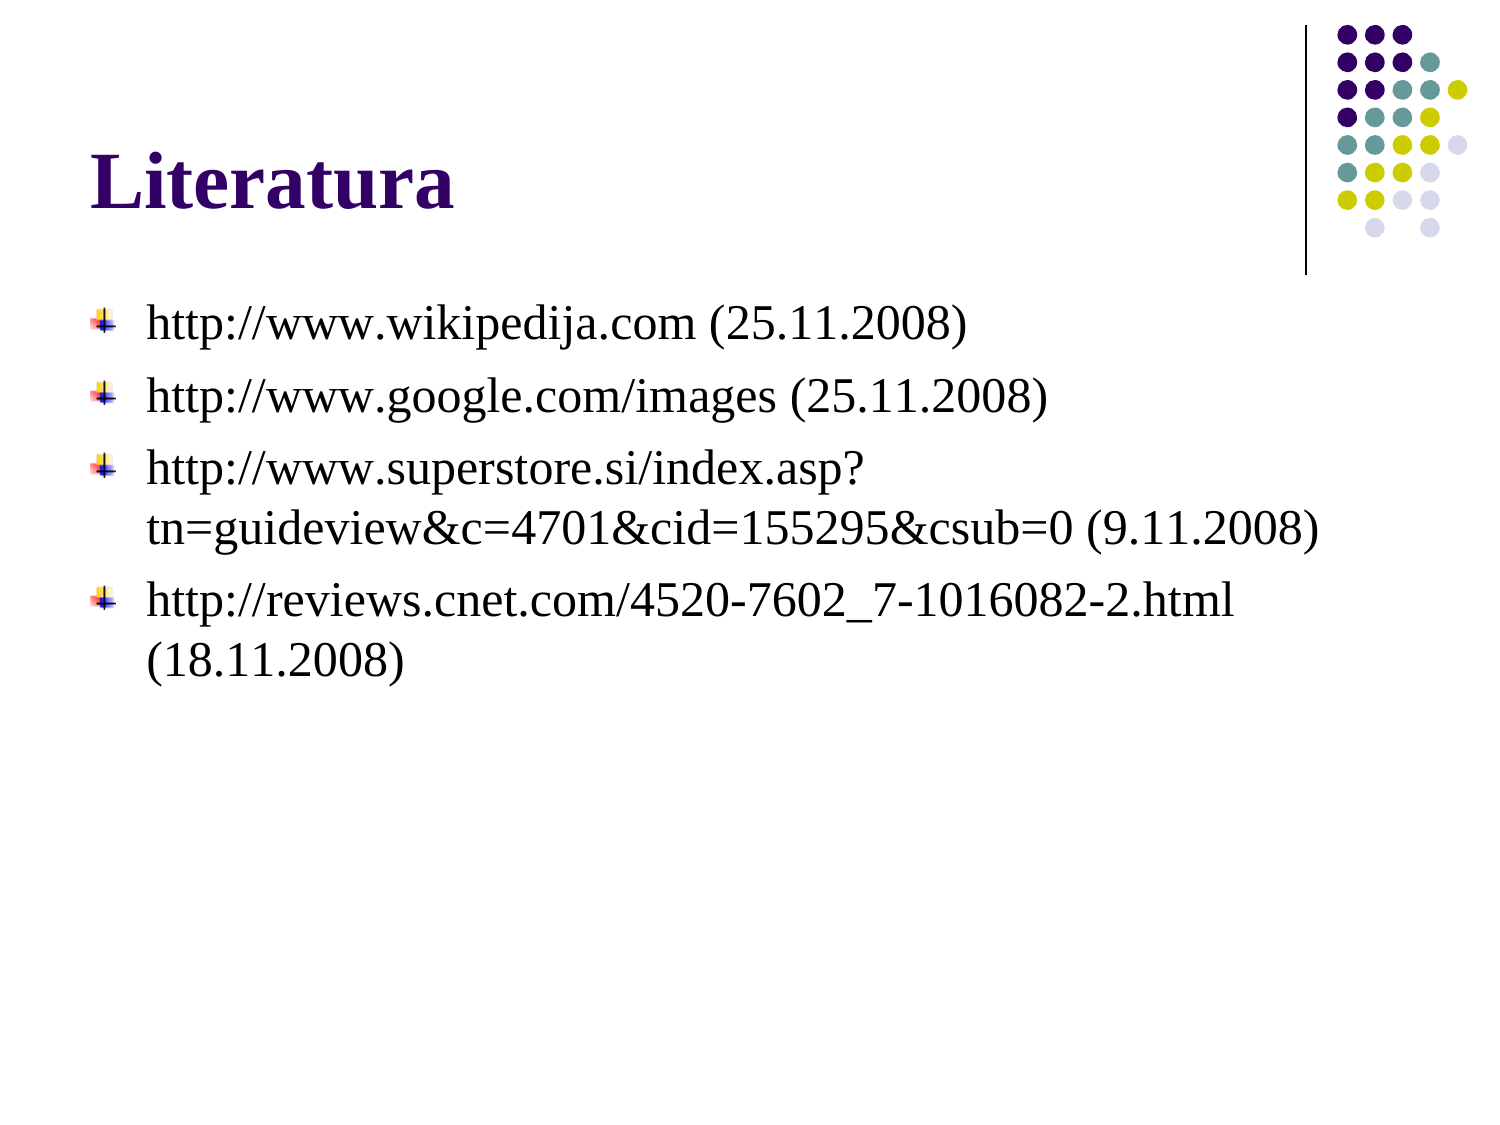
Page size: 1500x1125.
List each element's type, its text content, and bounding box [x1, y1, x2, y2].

title Literatura [74, 20, 1313, 233]
list http://www.wikipedija.com (25.11.2008) http://www.google.com/images (25.11.2008) http://www.superstore.si/index.asp?tn=guideview&c=4701&cid=155295&csub=0 (9.11.2008) http://reviews.cnet.com/4520-7602_7-1016082-2.html (18.11.2008) [75, 282, 1426, 1006]
